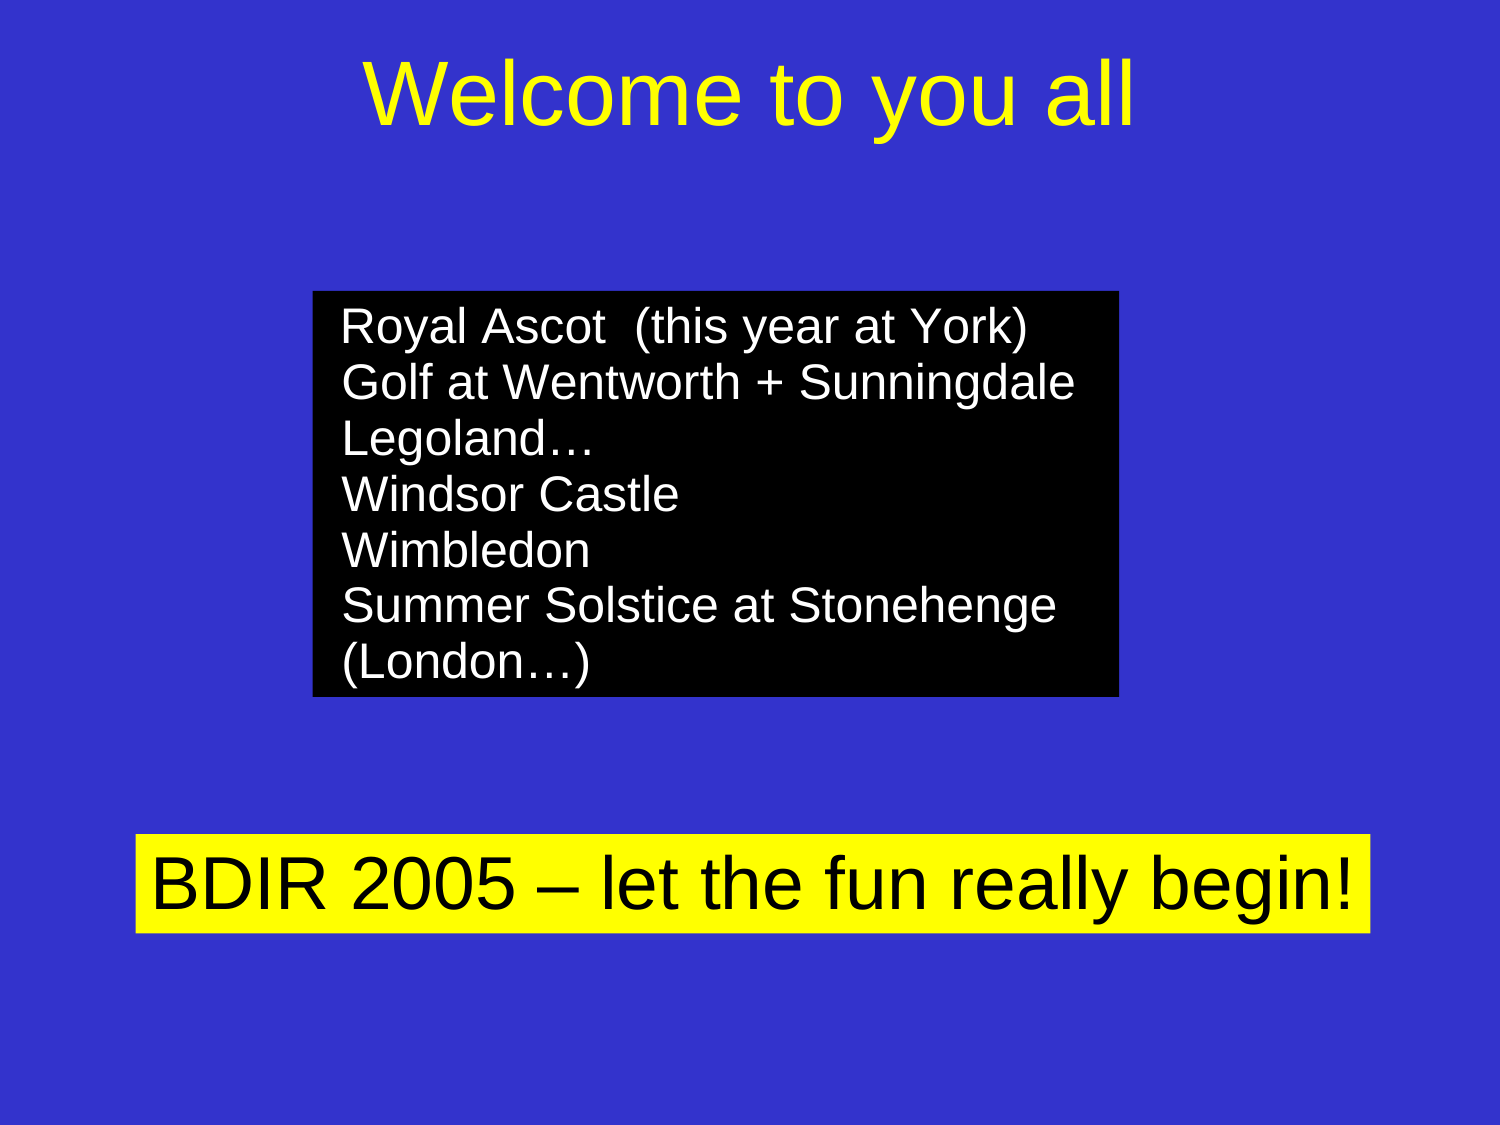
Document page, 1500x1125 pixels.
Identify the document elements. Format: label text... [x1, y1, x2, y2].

text_box Royal Ascot (this year at York) Golf at Wentworth + Sunningdale Legoland… Windsor Castle Wimbledon Summer Solstice at Stonehenge (London…) [312, 290, 1120, 697]
text_box BDIR 2005 – let the fun really begin! [135, 834, 1371, 934]
title Welcome to you all [112, 0, 1388, 188]
